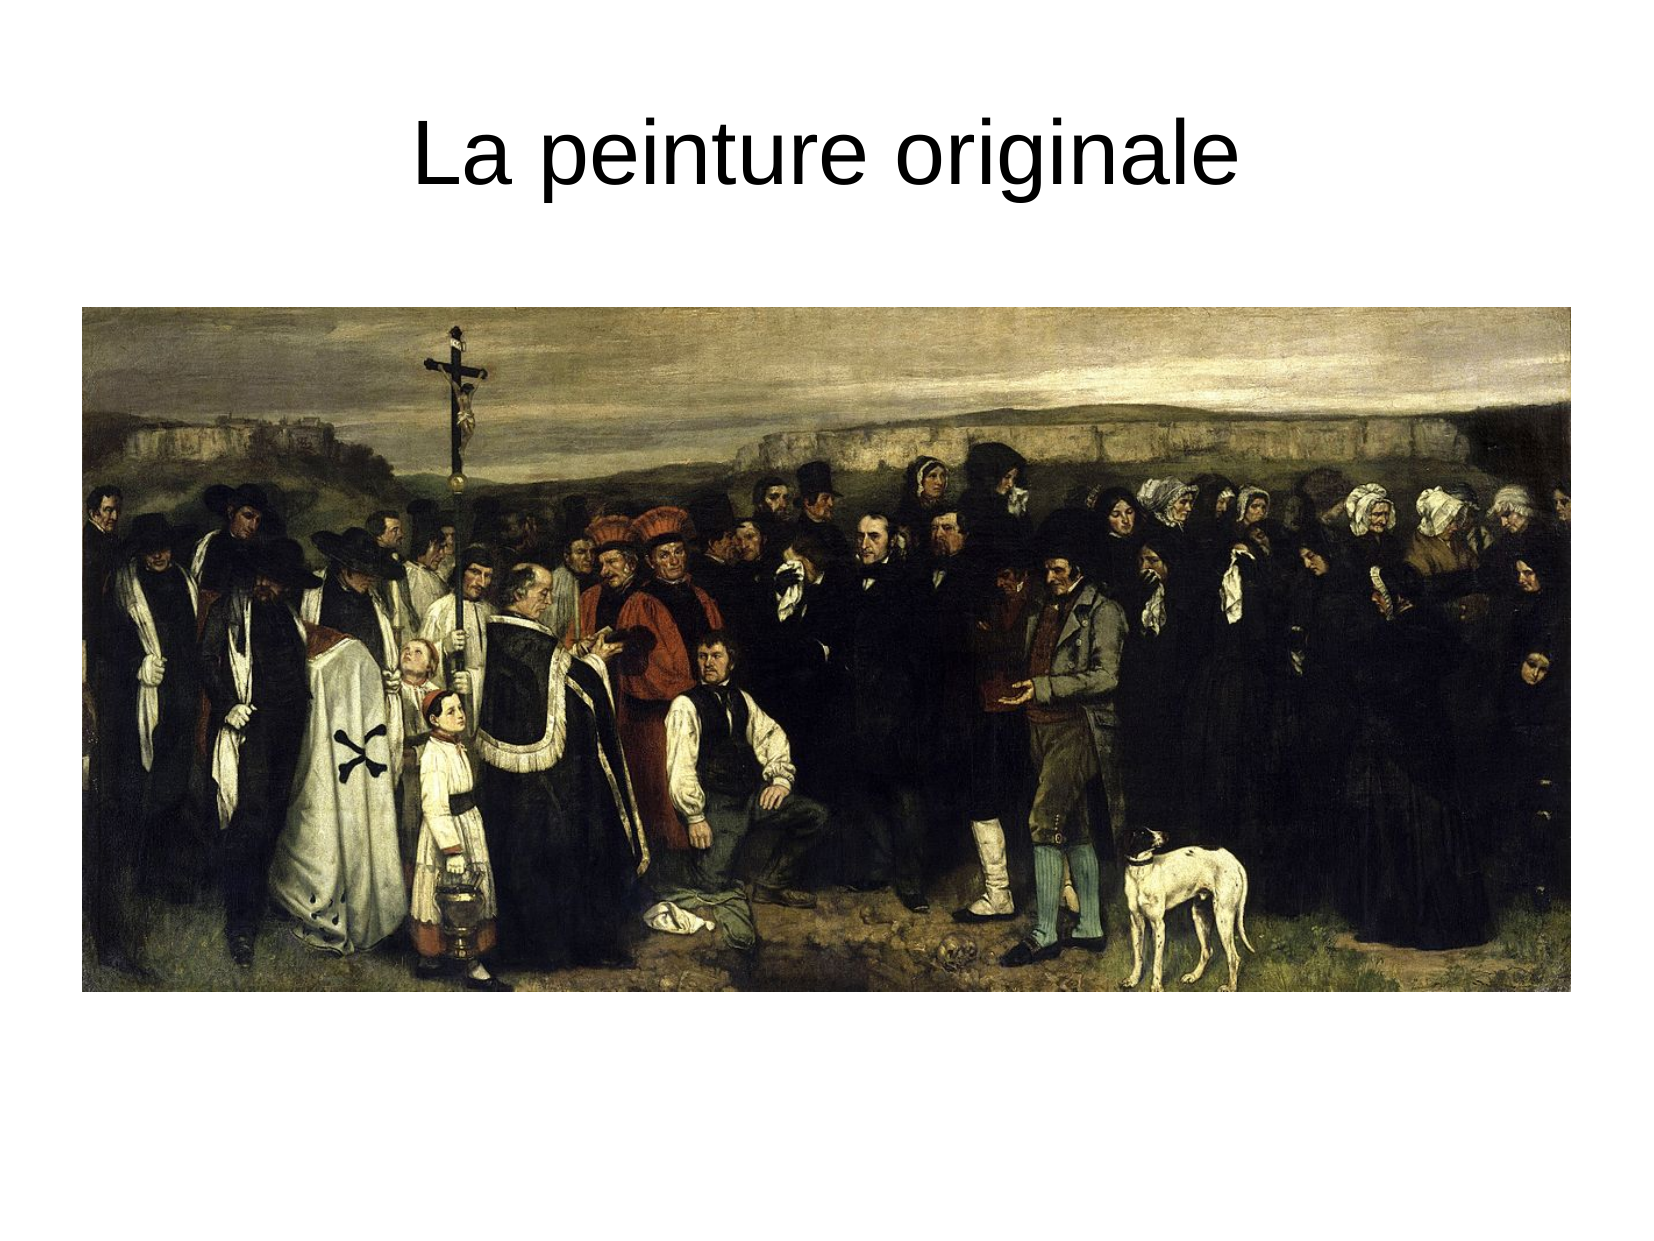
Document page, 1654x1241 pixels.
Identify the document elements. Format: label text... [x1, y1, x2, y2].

title La peinture originale [82, 49, 1571, 257]
picture [82, 307, 1571, 992]
